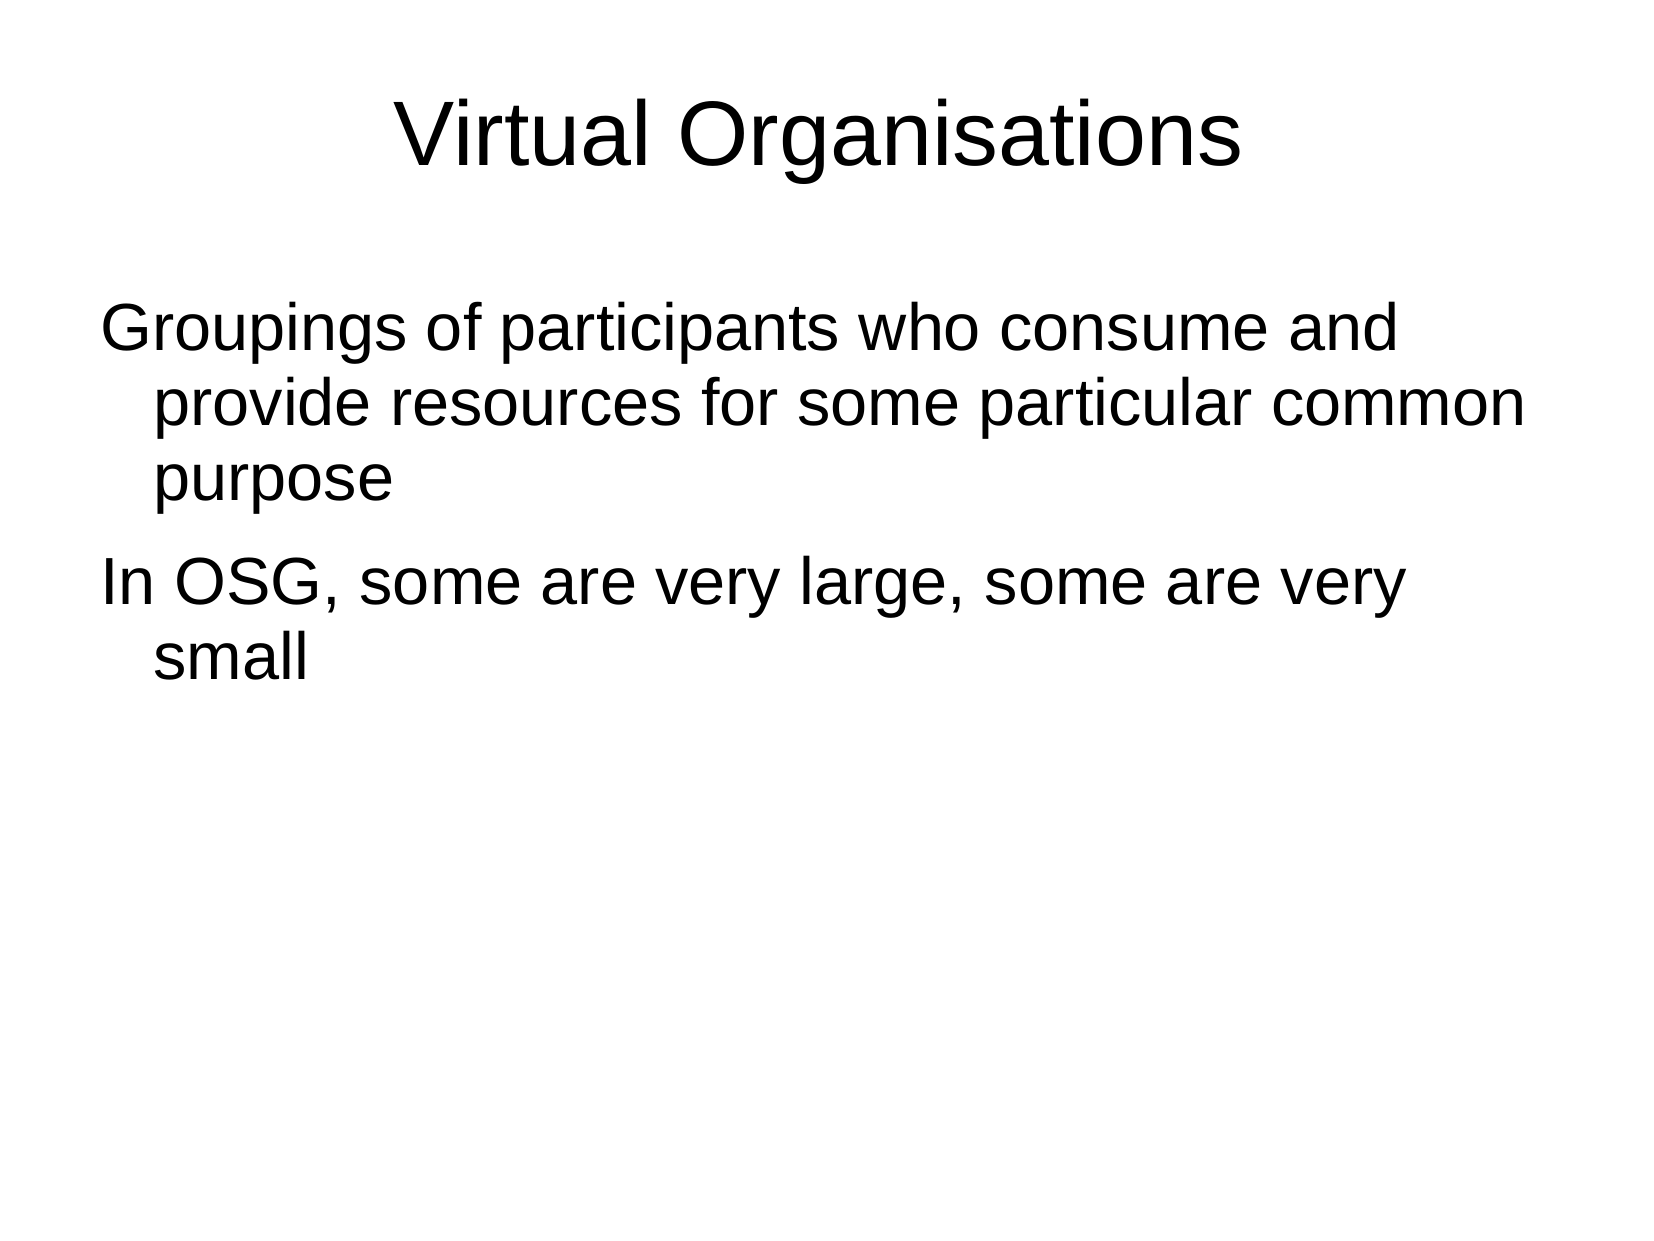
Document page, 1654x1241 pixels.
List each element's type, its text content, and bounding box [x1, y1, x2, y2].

title Virtual Organisations [75, 37, 1564, 230]
list Groupings of participants who consume and provide resources for some particular common purpose In OSG, some are very large, some are very small [82, 290, 1571, 1094]
